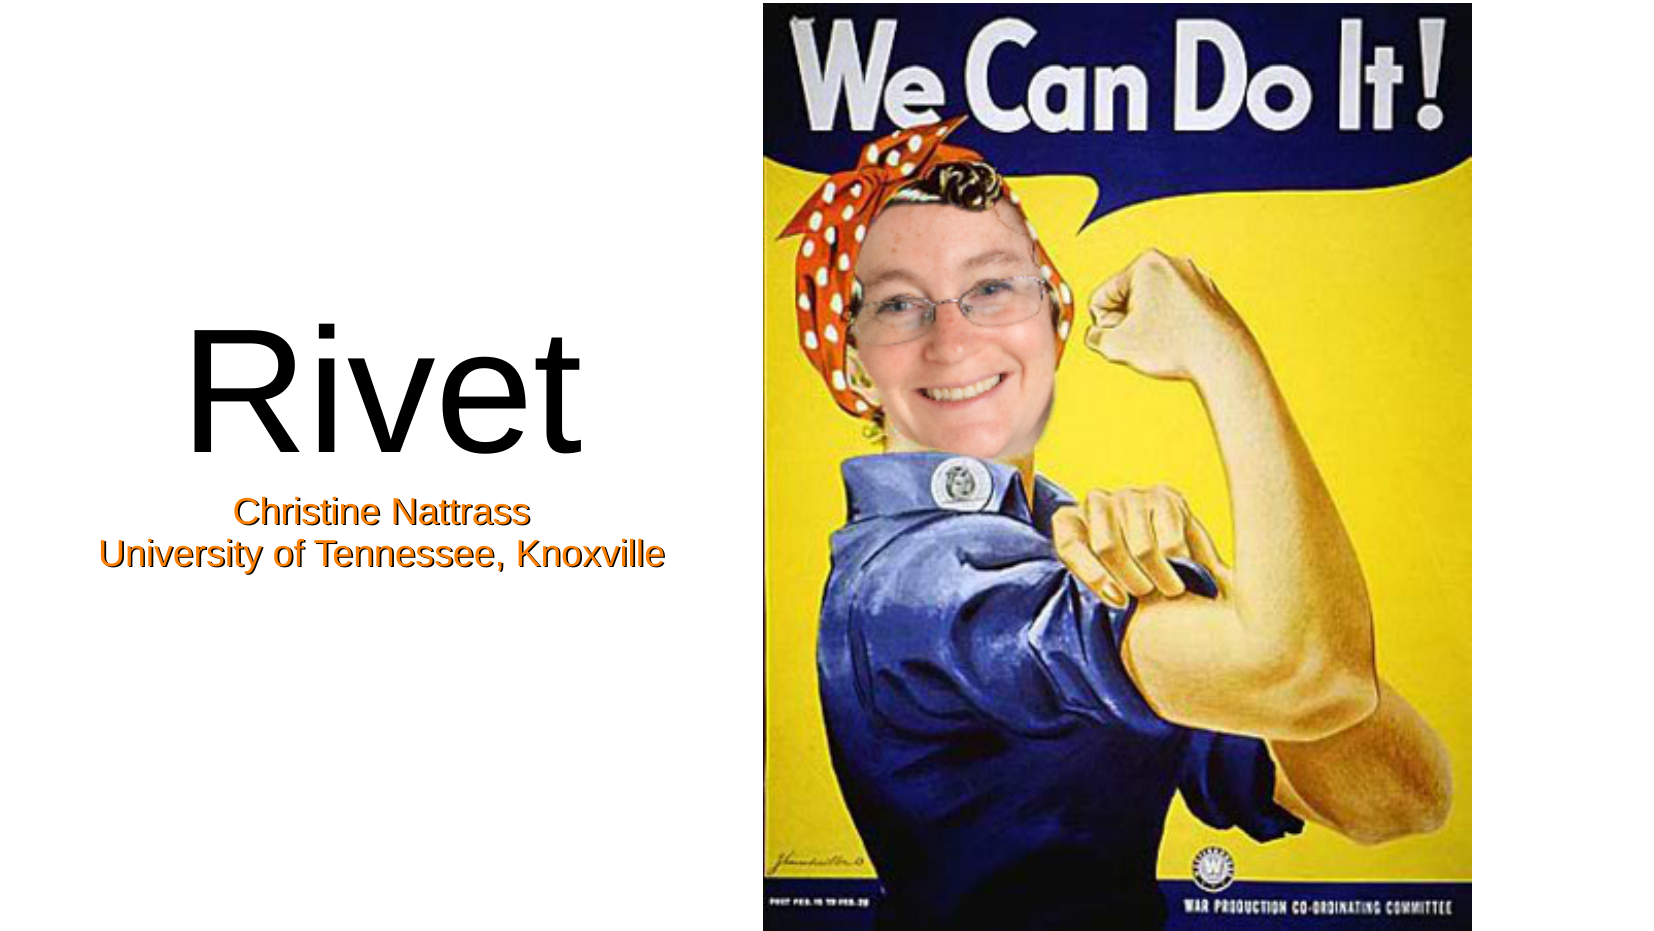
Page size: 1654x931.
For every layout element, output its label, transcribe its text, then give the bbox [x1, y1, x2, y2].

picture [763, 3, 1472, 931]
text_box Rivet Christine Nattrass University of Tennessee, Knoxville [59, 285, 705, 661]
